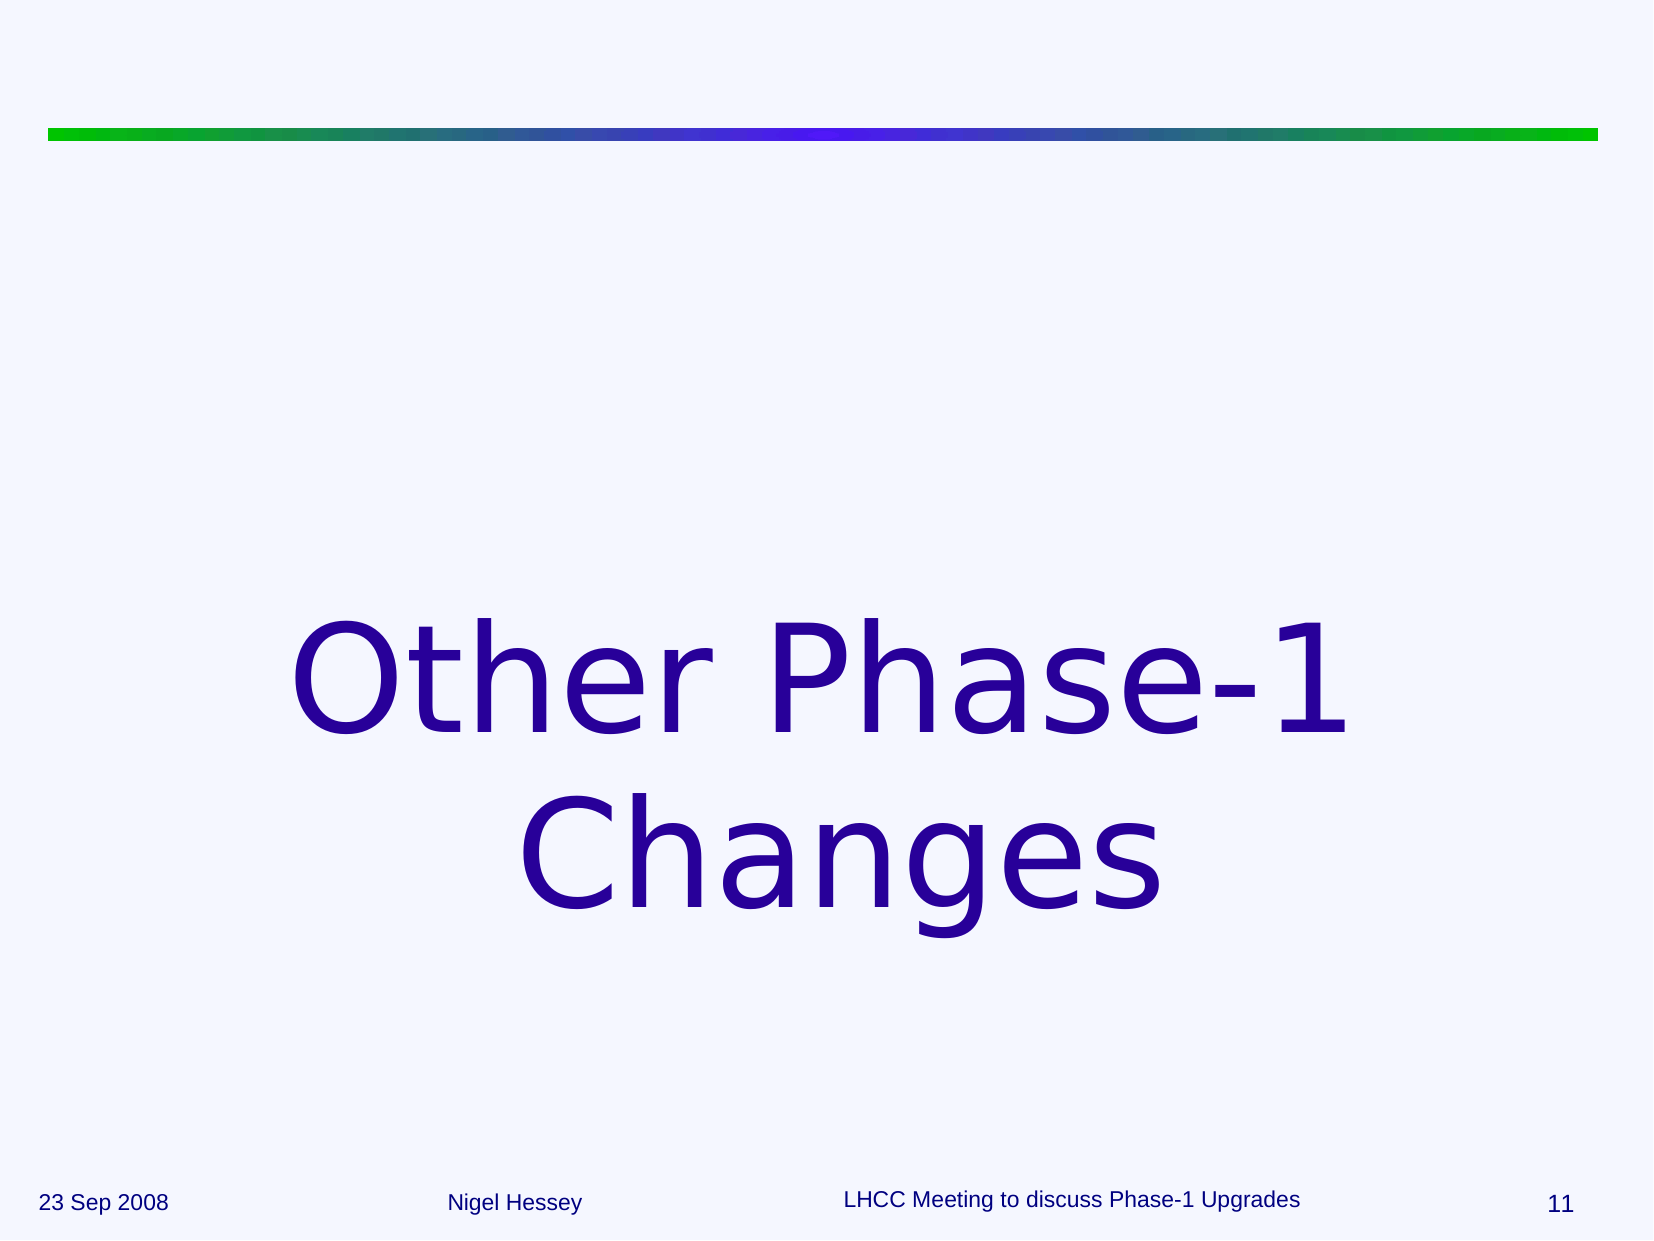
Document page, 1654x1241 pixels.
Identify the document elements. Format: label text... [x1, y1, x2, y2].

list Other Phase-1 Changes [25, 593, 1604, 943]
picture [48, 128, 1598, 141]
